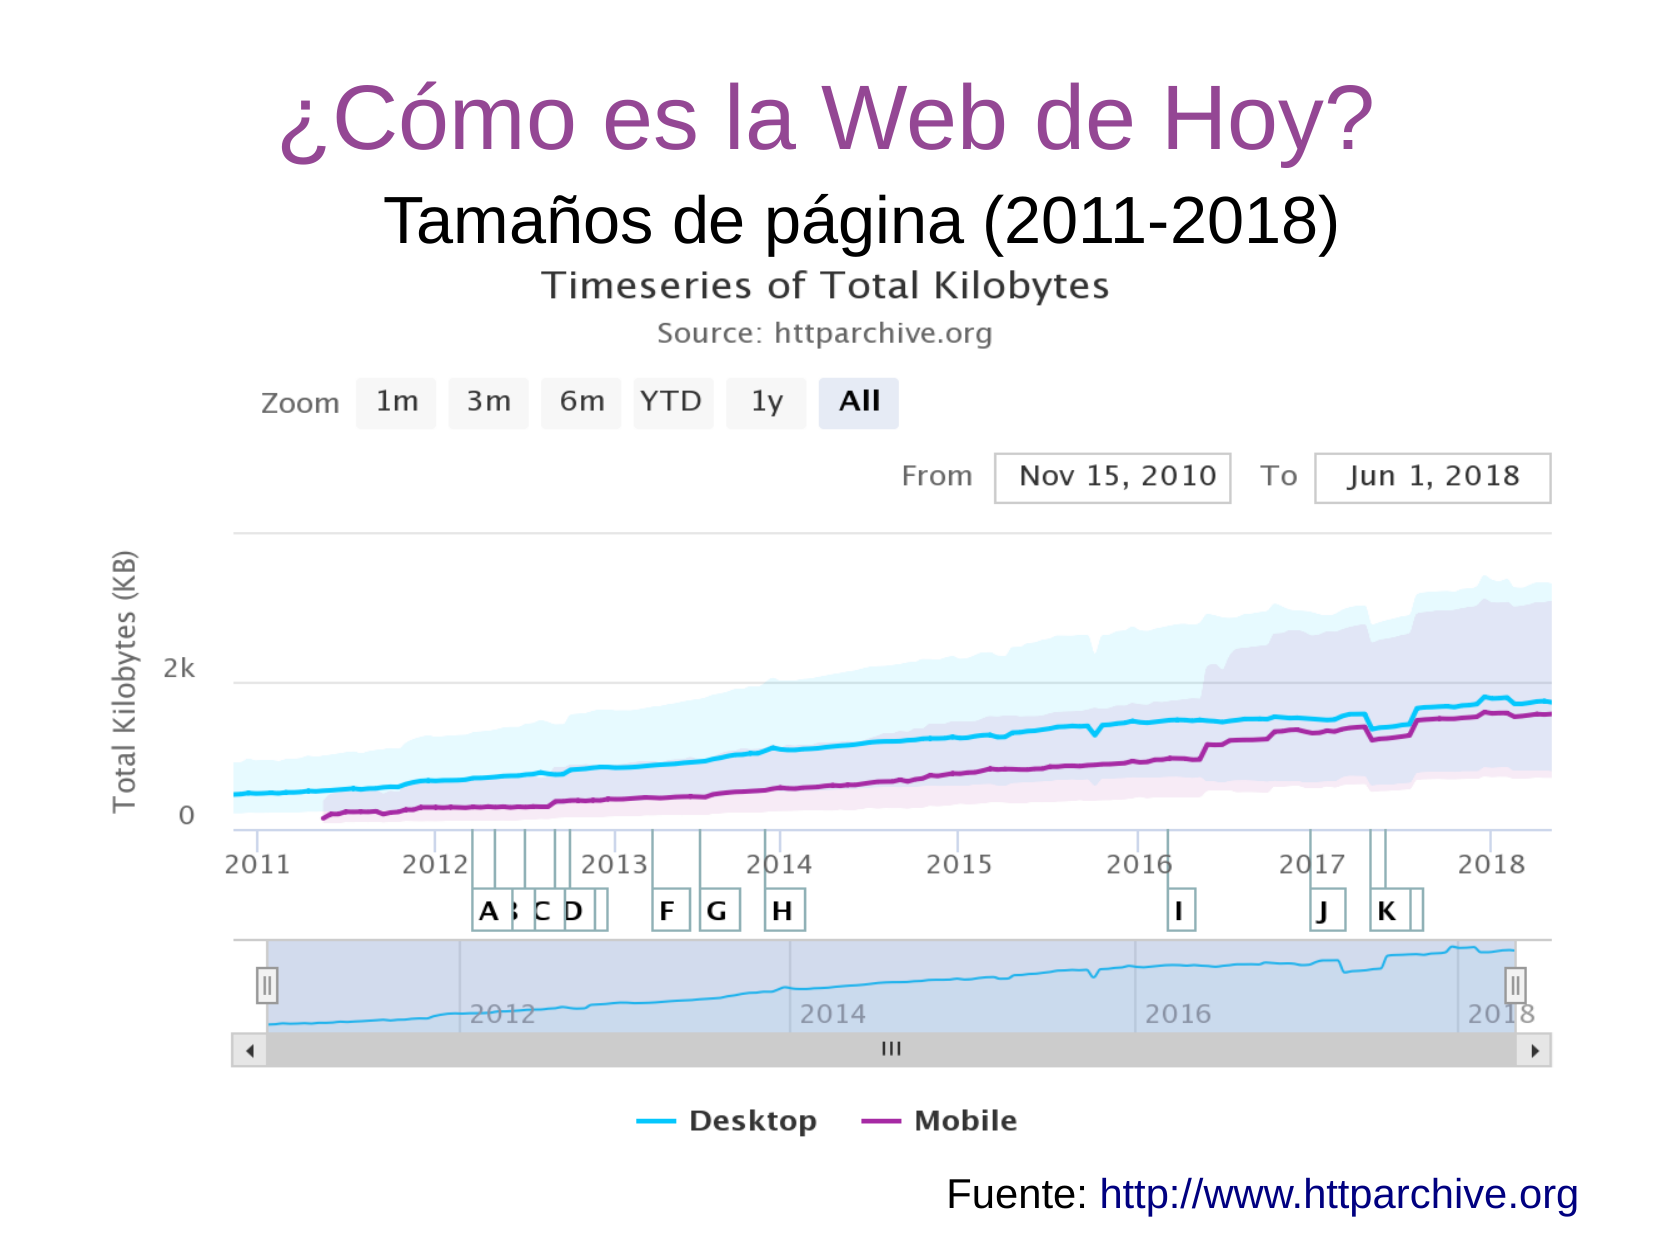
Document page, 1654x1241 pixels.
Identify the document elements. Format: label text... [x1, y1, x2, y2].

list Tamaños de página (2011-2018) [35, 183, 1619, 278]
title ¿Cómo es la Web de Hoy? [82, 13, 1571, 183]
picture [76, 278, 1577, 1182]
text_box Fuente: http://www.httparchive.org [519, 1163, 1595, 1225]
